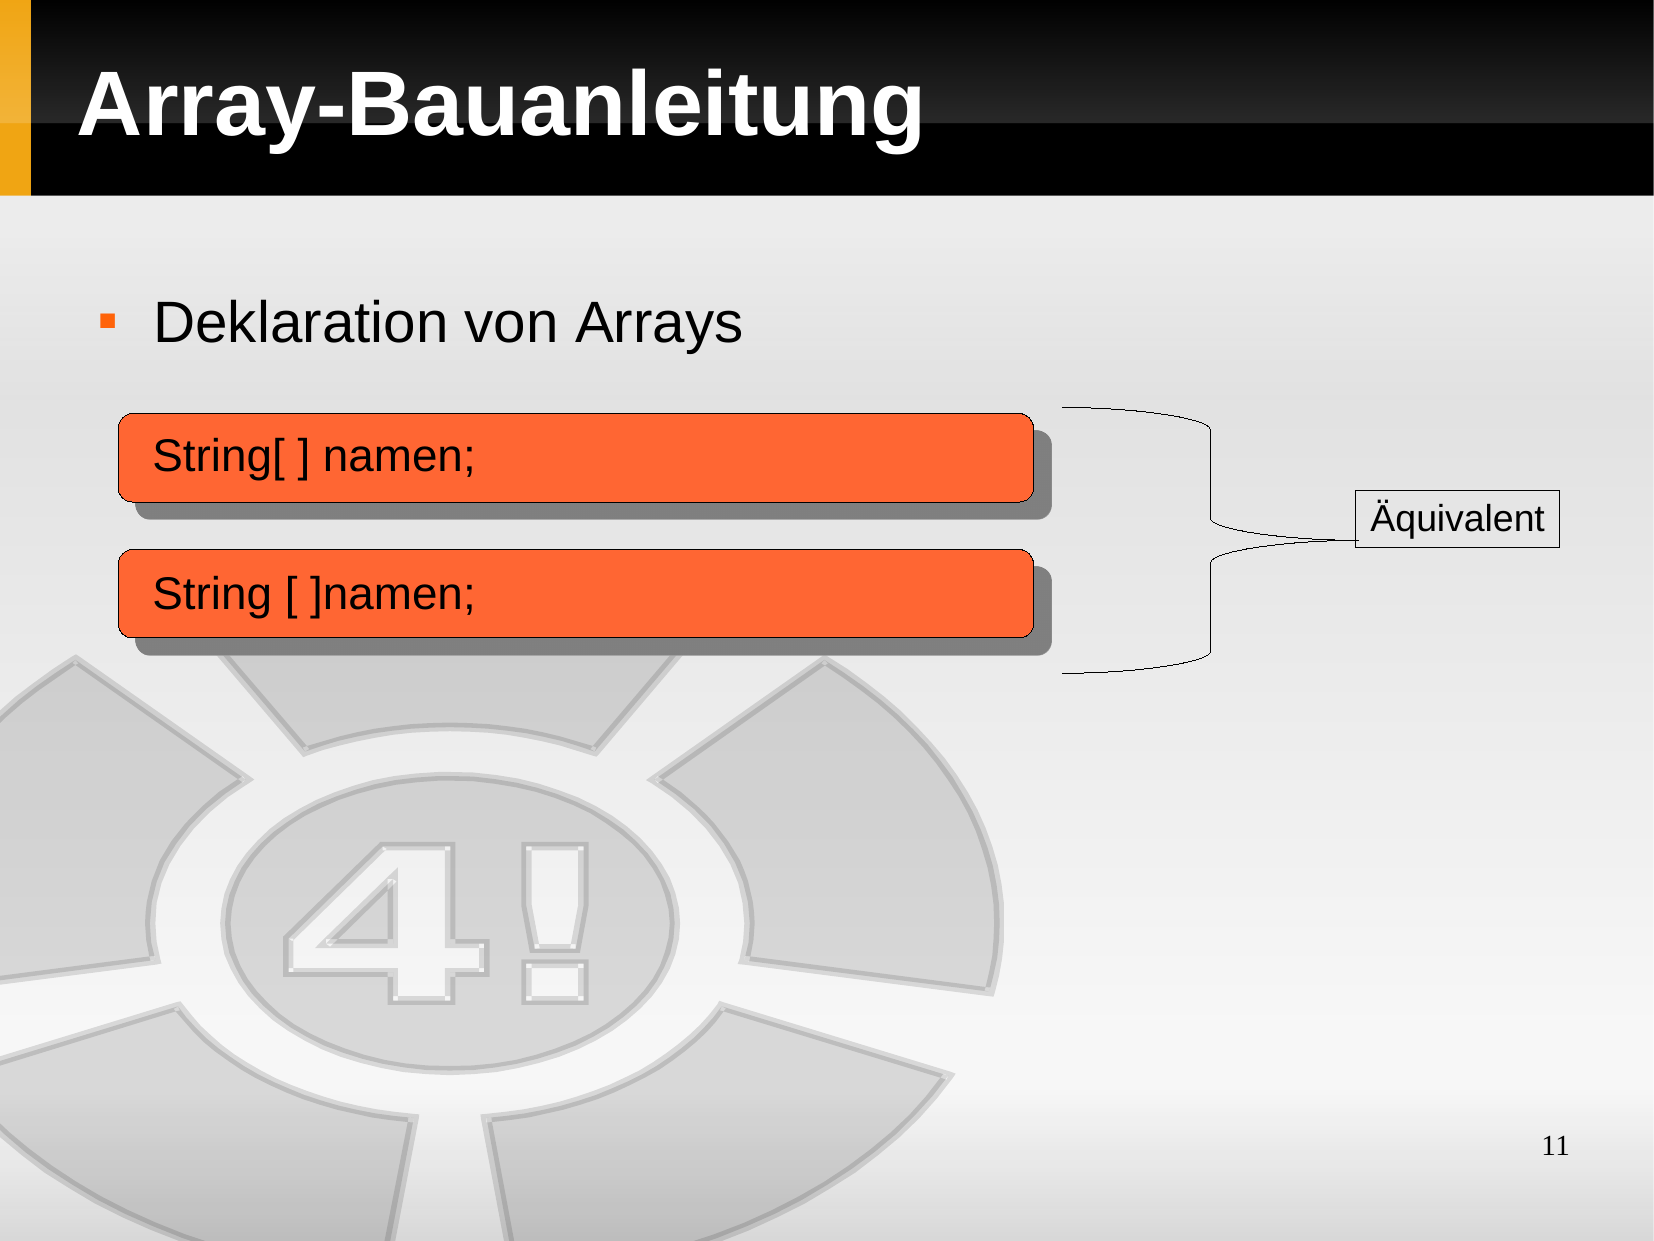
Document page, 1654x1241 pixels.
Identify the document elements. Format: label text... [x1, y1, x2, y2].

text_box [118, 549, 1034, 638]
text_box [118, 413, 1034, 503]
text_box Äquivalent [1355, 490, 1560, 548]
list Deklaration von Arrays [82, 290, 1571, 1094]
picture [0, 0, 1654, 1241]
text_box String [ ]namen; [137, 561, 699, 651]
text_box String[ ] namen; [137, 422, 699, 516]
title Array-Bauanleitung [76, 7, 1565, 200]
